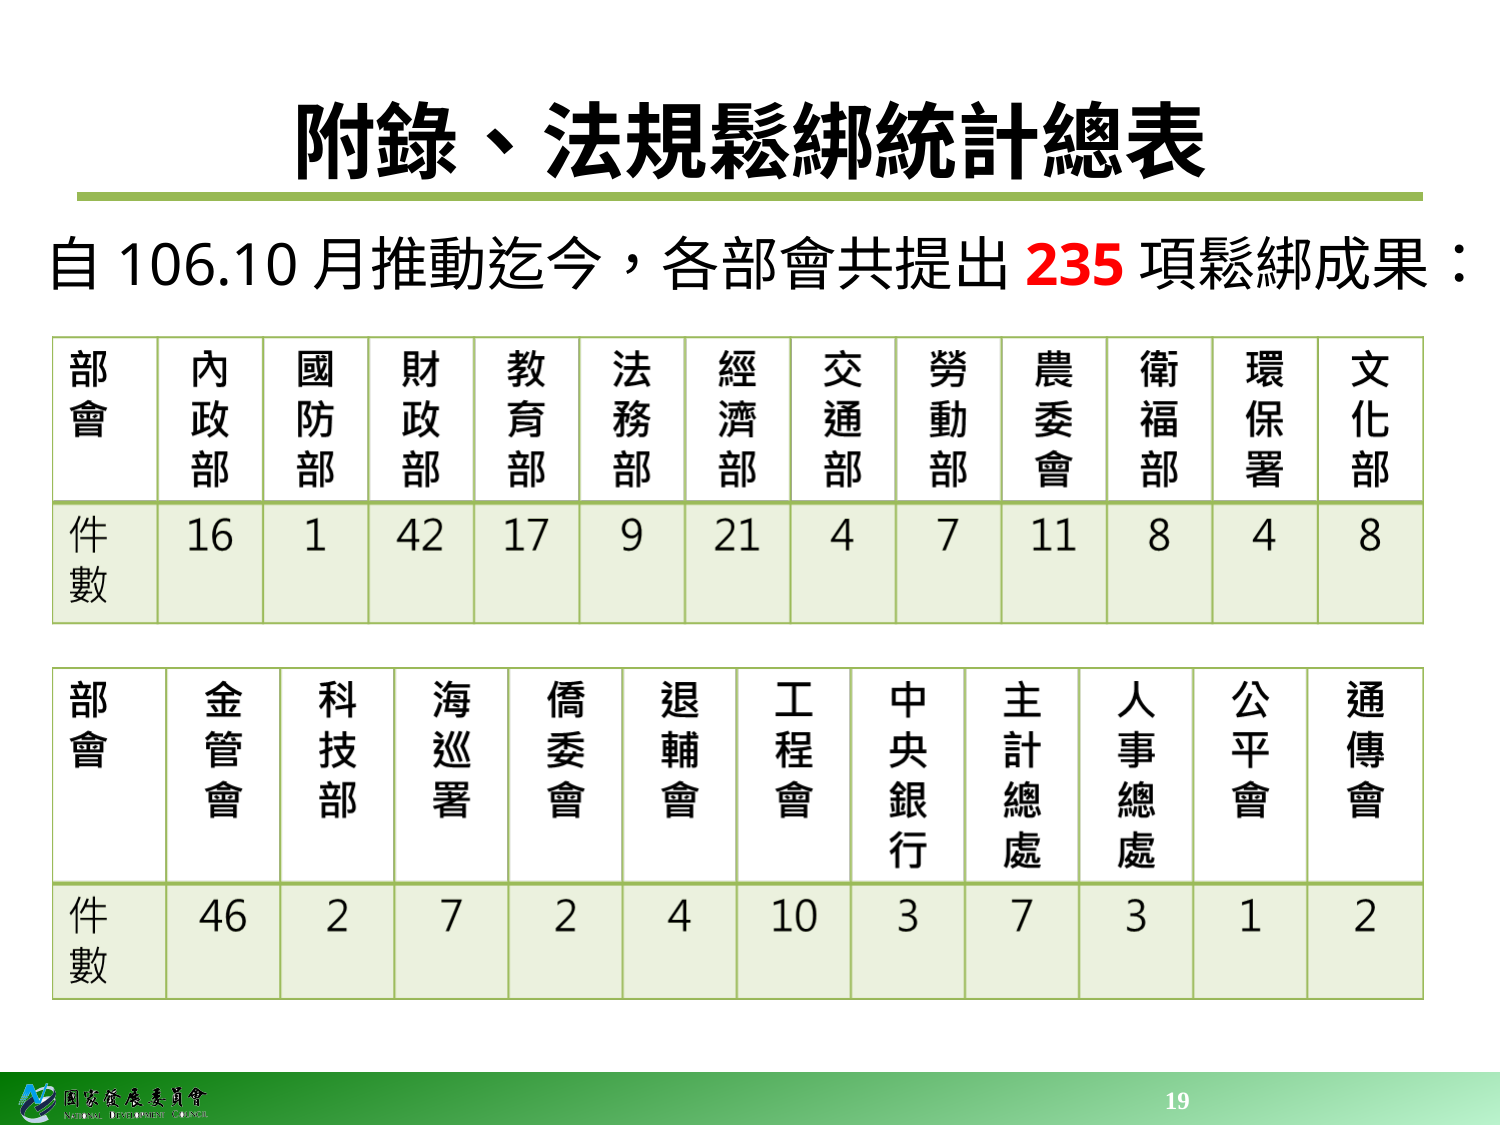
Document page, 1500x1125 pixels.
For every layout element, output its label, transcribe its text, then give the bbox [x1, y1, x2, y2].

picture [52, 333, 1424, 637]
picture [52, 664, 1424, 1017]
title 附錄、法規鬆綁統計總表 [75, 45, 1426, 219]
list 自106.10月推動迄今，各部會共提出235項鬆綁成果： [29, 219, 1471, 315]
text_box 19 [1149, 1069, 1500, 1125]
